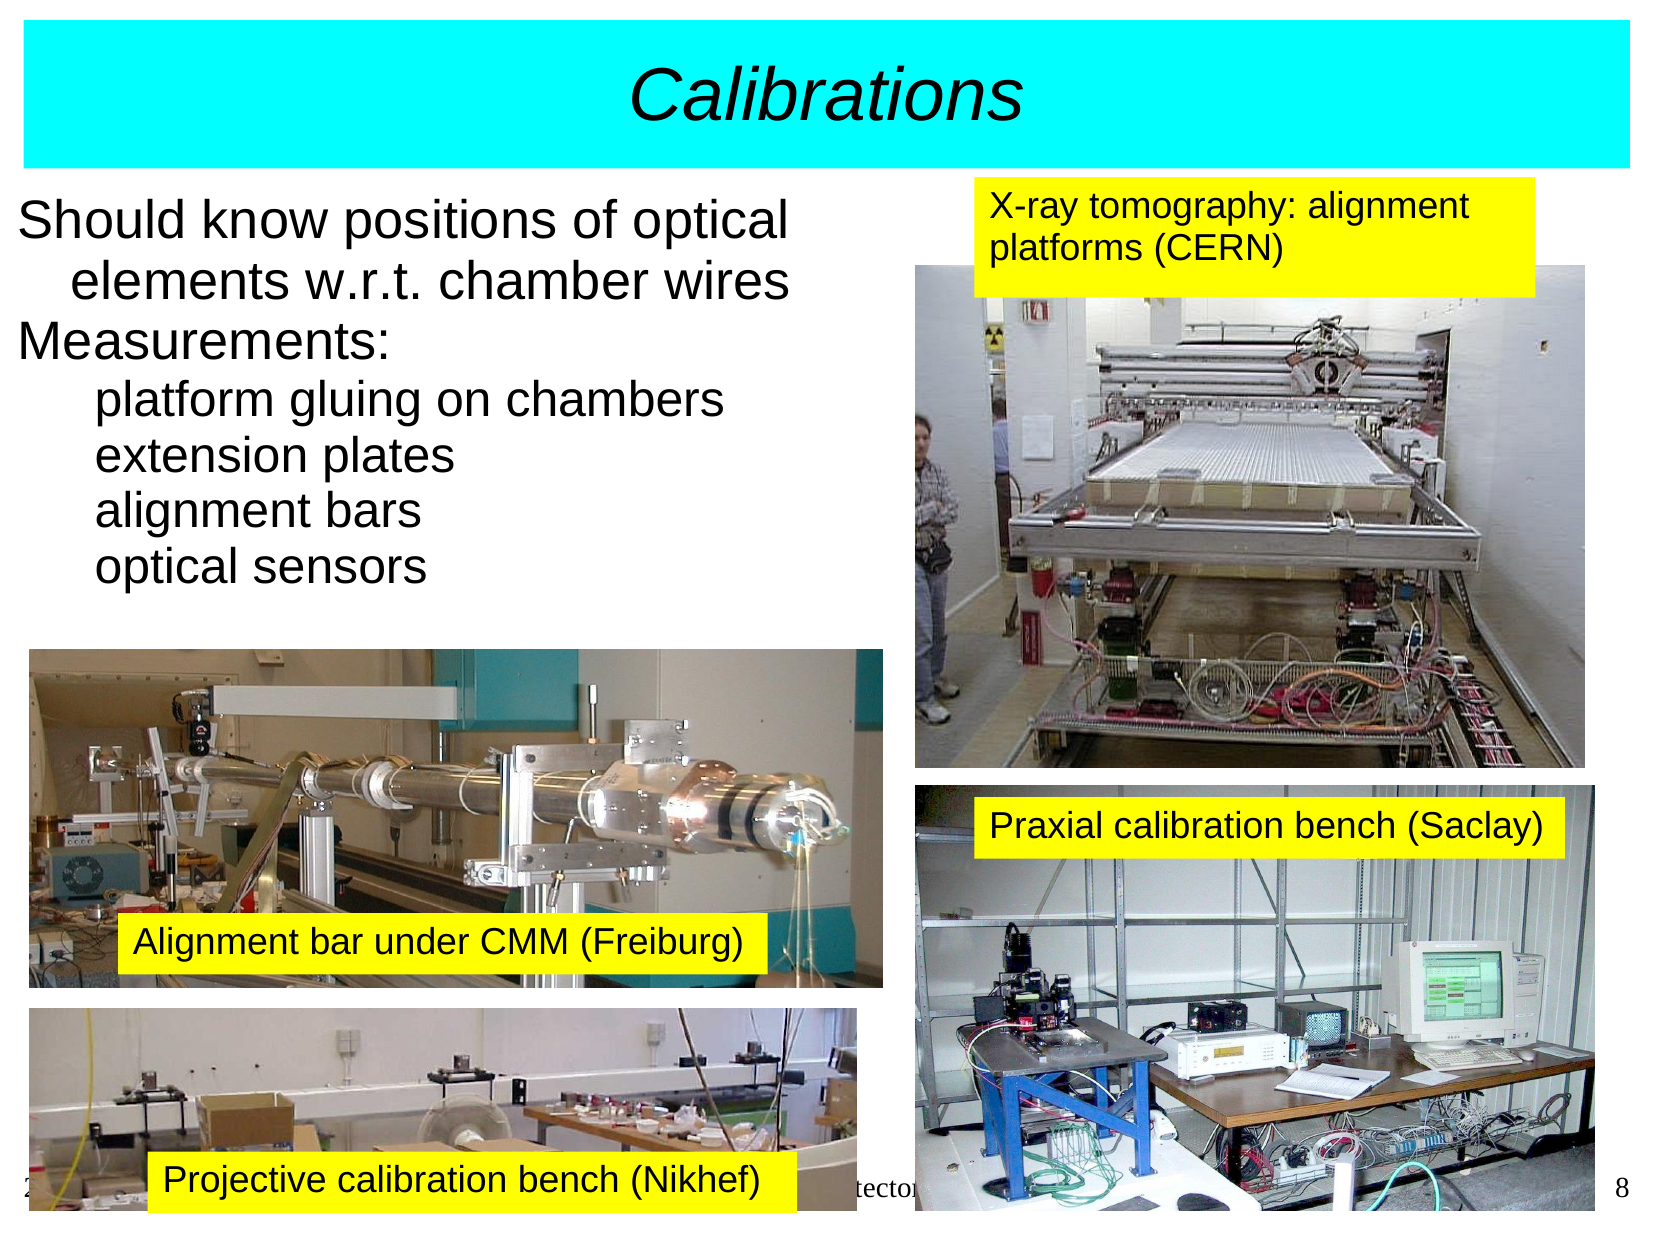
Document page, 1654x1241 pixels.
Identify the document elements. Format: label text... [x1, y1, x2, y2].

picture [29, 1008, 857, 1211]
picture [915, 785, 1595, 1211]
text_box Projective calibration bench (Nikhef) [147, 1151, 798, 1213]
picture [29, 649, 883, 988]
list Should know positions of optical elements w.r.t. chamber wires Measurements: platform gluing on chambers extension plates alignment bars optical sensors [0, 189, 916, 640]
text_box Alignment bar under CMM (Freiburg) [118, 913, 768, 975]
picture [915, 265, 1585, 768]
title Calibrations [23, 20, 1630, 169]
text_box Praxial calibration bench (Saclay) [974, 797, 1565, 859]
text_box X-ray tomography: alignment platforms (CERN) [974, 177, 1536, 298]
